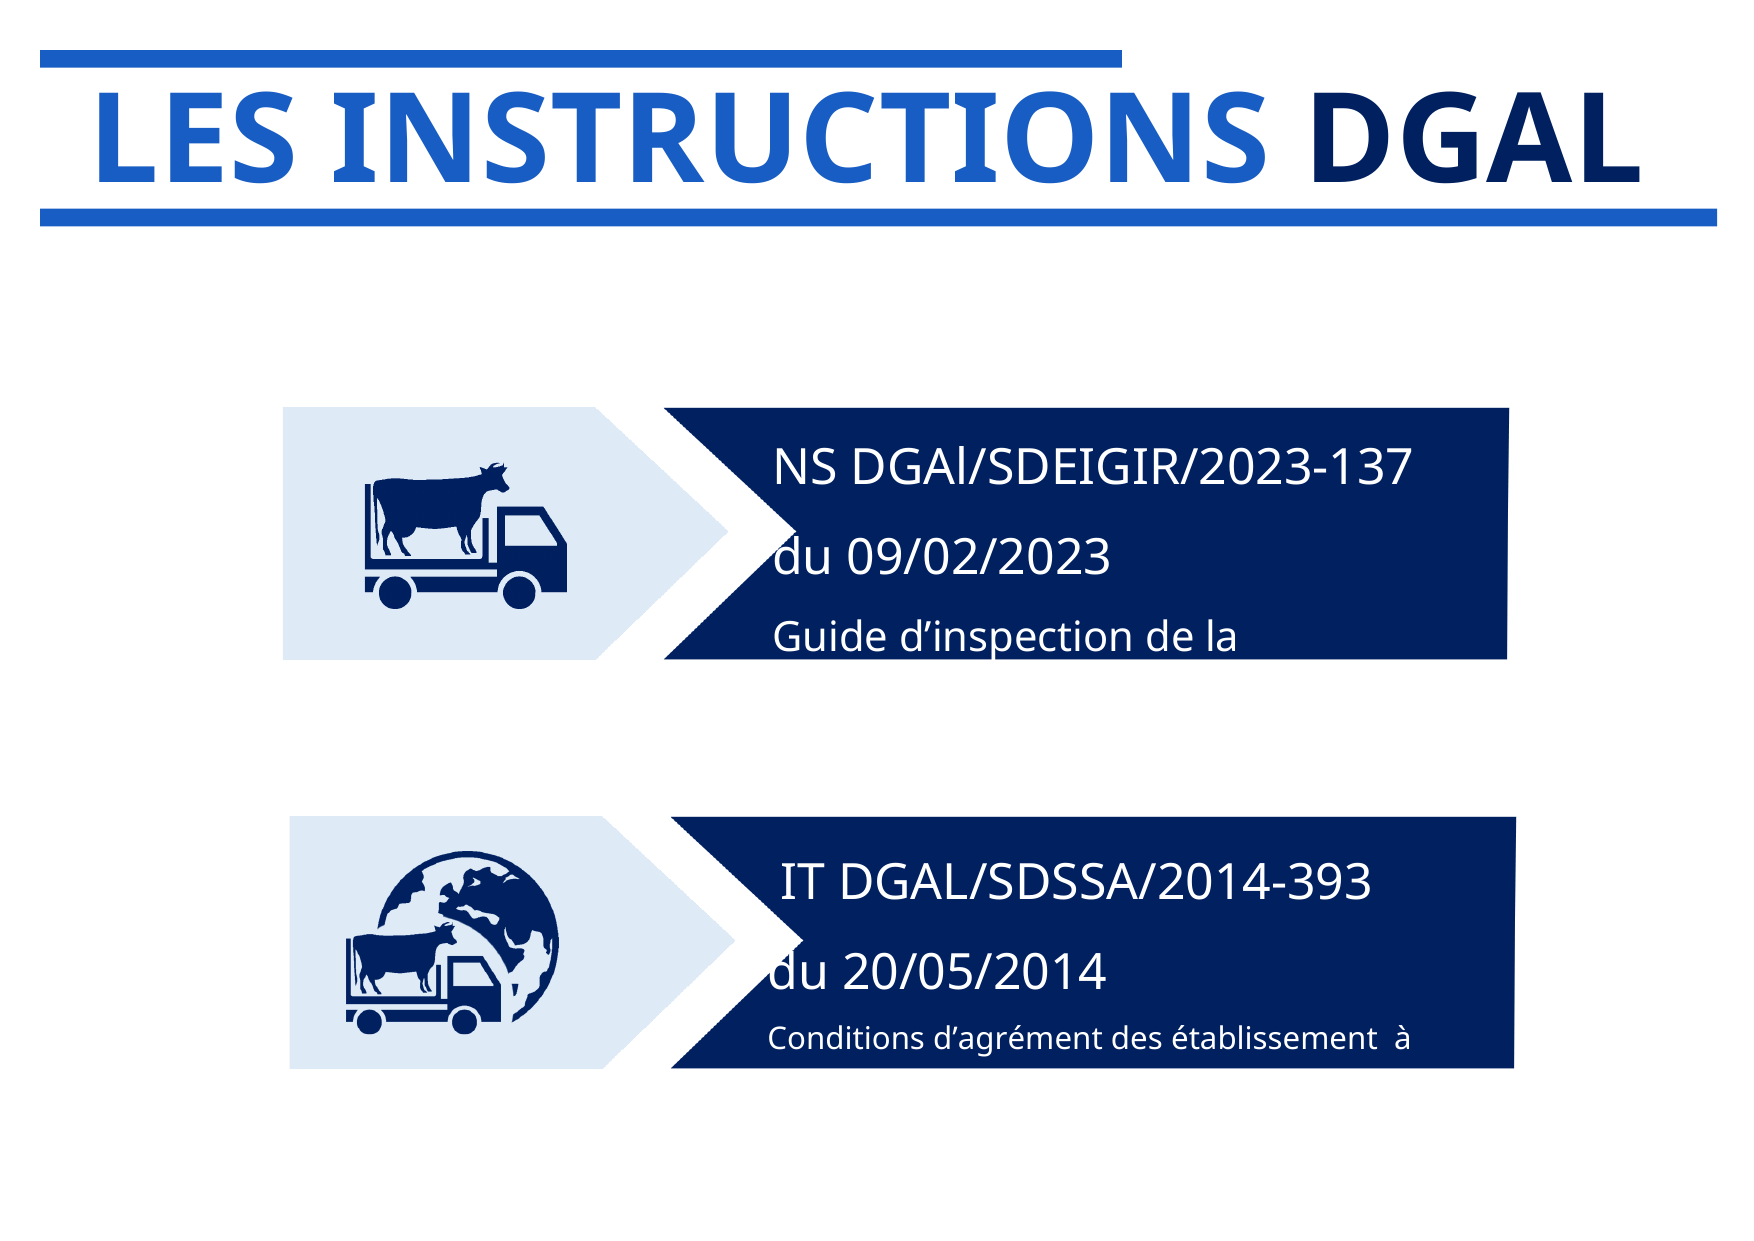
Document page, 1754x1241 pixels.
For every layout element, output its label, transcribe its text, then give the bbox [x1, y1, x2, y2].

text_box LES INSTRUCTIONS DGAL [40, 66, 1693, 220]
picture [282, 295, 1572, 1123]
text_box NS DGAl/SDEIGIR/2023-137 du 09/02/2023 Guide d’inspection de la certification [757, 396, 1484, 704]
text_box IT DGAL/SDSSA/2014-393 du 20/05/2014 Conditions d’agrément des établissement à l’export [752, 811, 1517, 1120]
